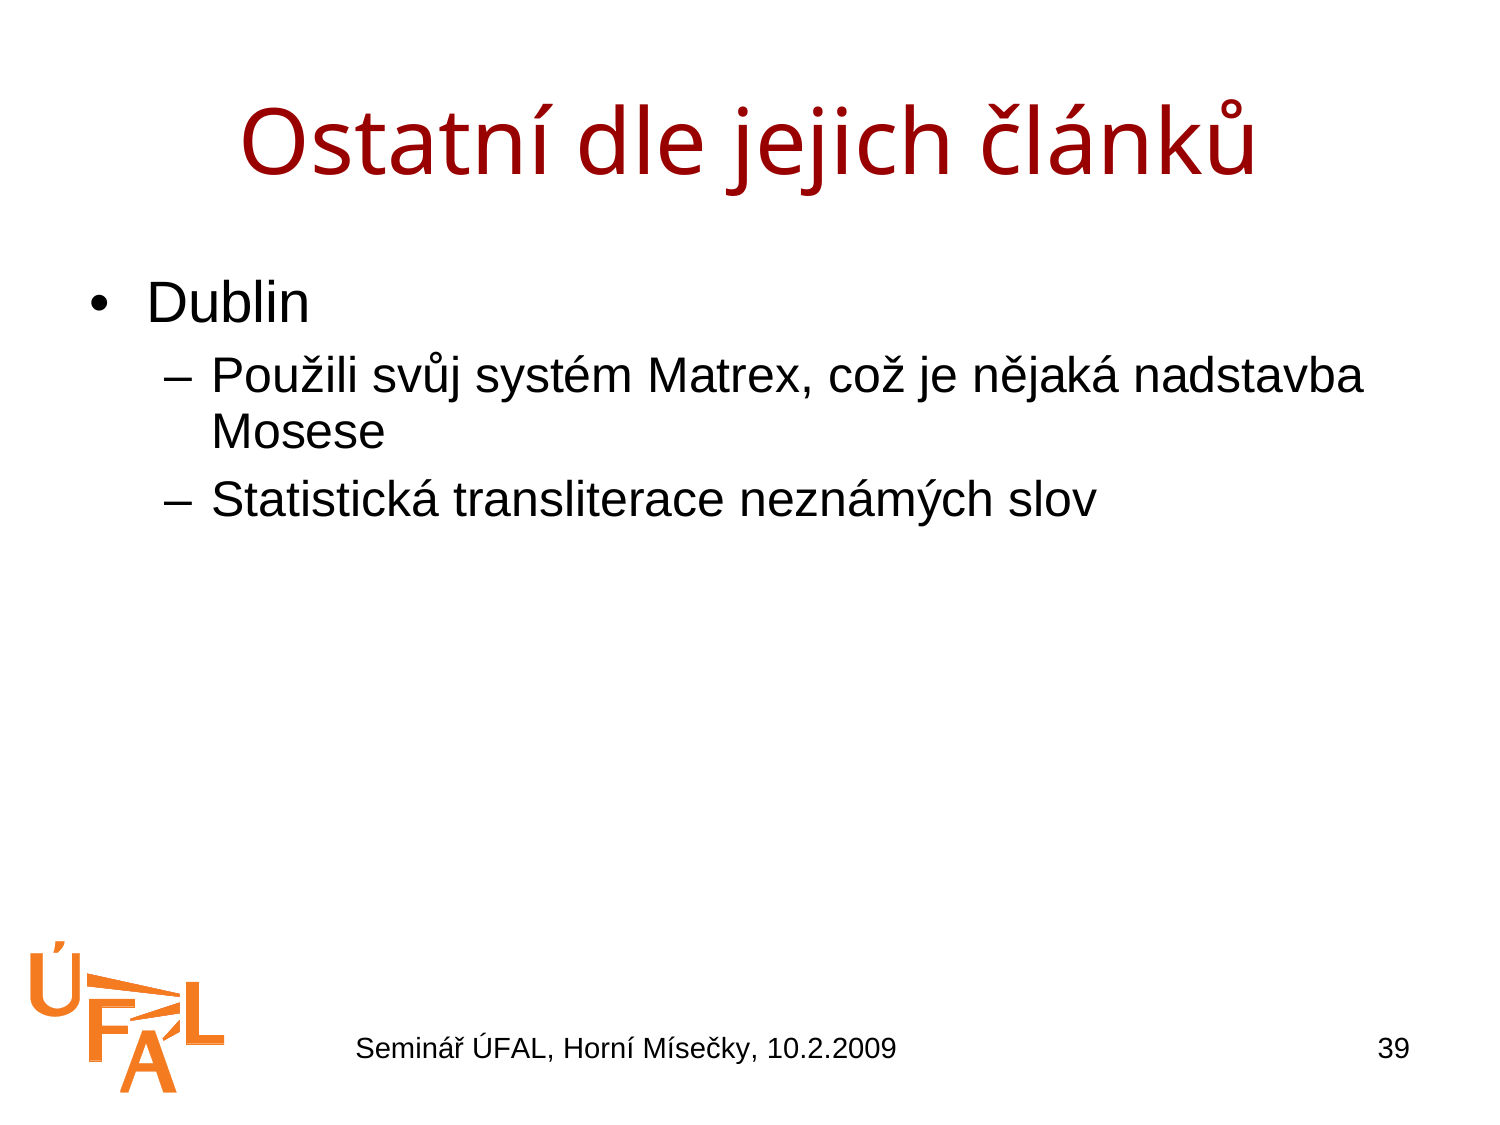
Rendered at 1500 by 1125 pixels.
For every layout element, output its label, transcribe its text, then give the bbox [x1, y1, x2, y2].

list Dublin Použili svůj systém Matrex, což je nějaká nadstavba Mosese Statistická transliterace neznámých slov [75, 262, 1426, 1006]
title Ostatní dle jejich článků [75, 45, 1426, 233]
